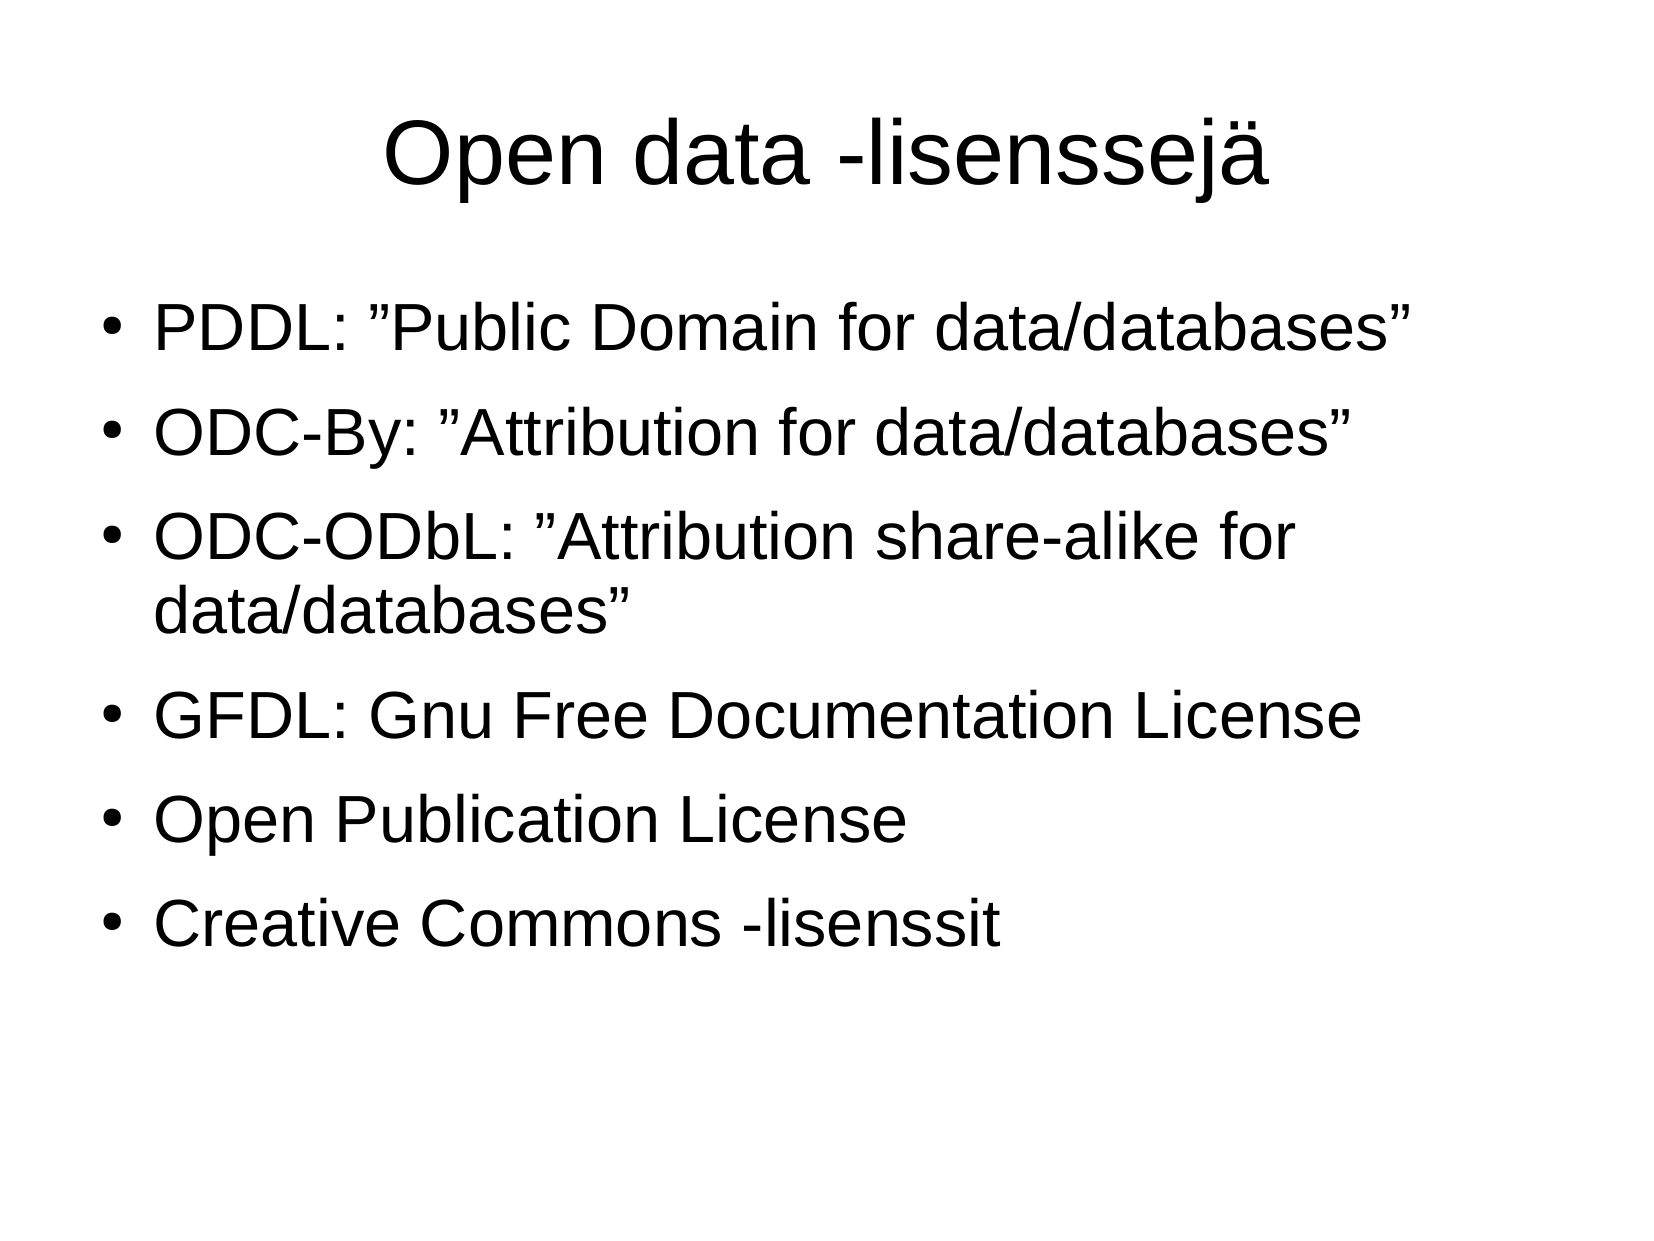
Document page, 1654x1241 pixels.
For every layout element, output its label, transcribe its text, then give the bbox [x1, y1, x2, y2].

title Open data -lisenssejä [82, 49, 1571, 257]
list PDDL: ”Public Domain for data/databases” ODC-By: ”Attribution for data/databases” ODC-ODbL: ”Attribution share-alike for data/databases” GFDL: Gnu Free Documentation License Open Publication License Creative Commons -lisenssit [82, 290, 1571, 1010]
